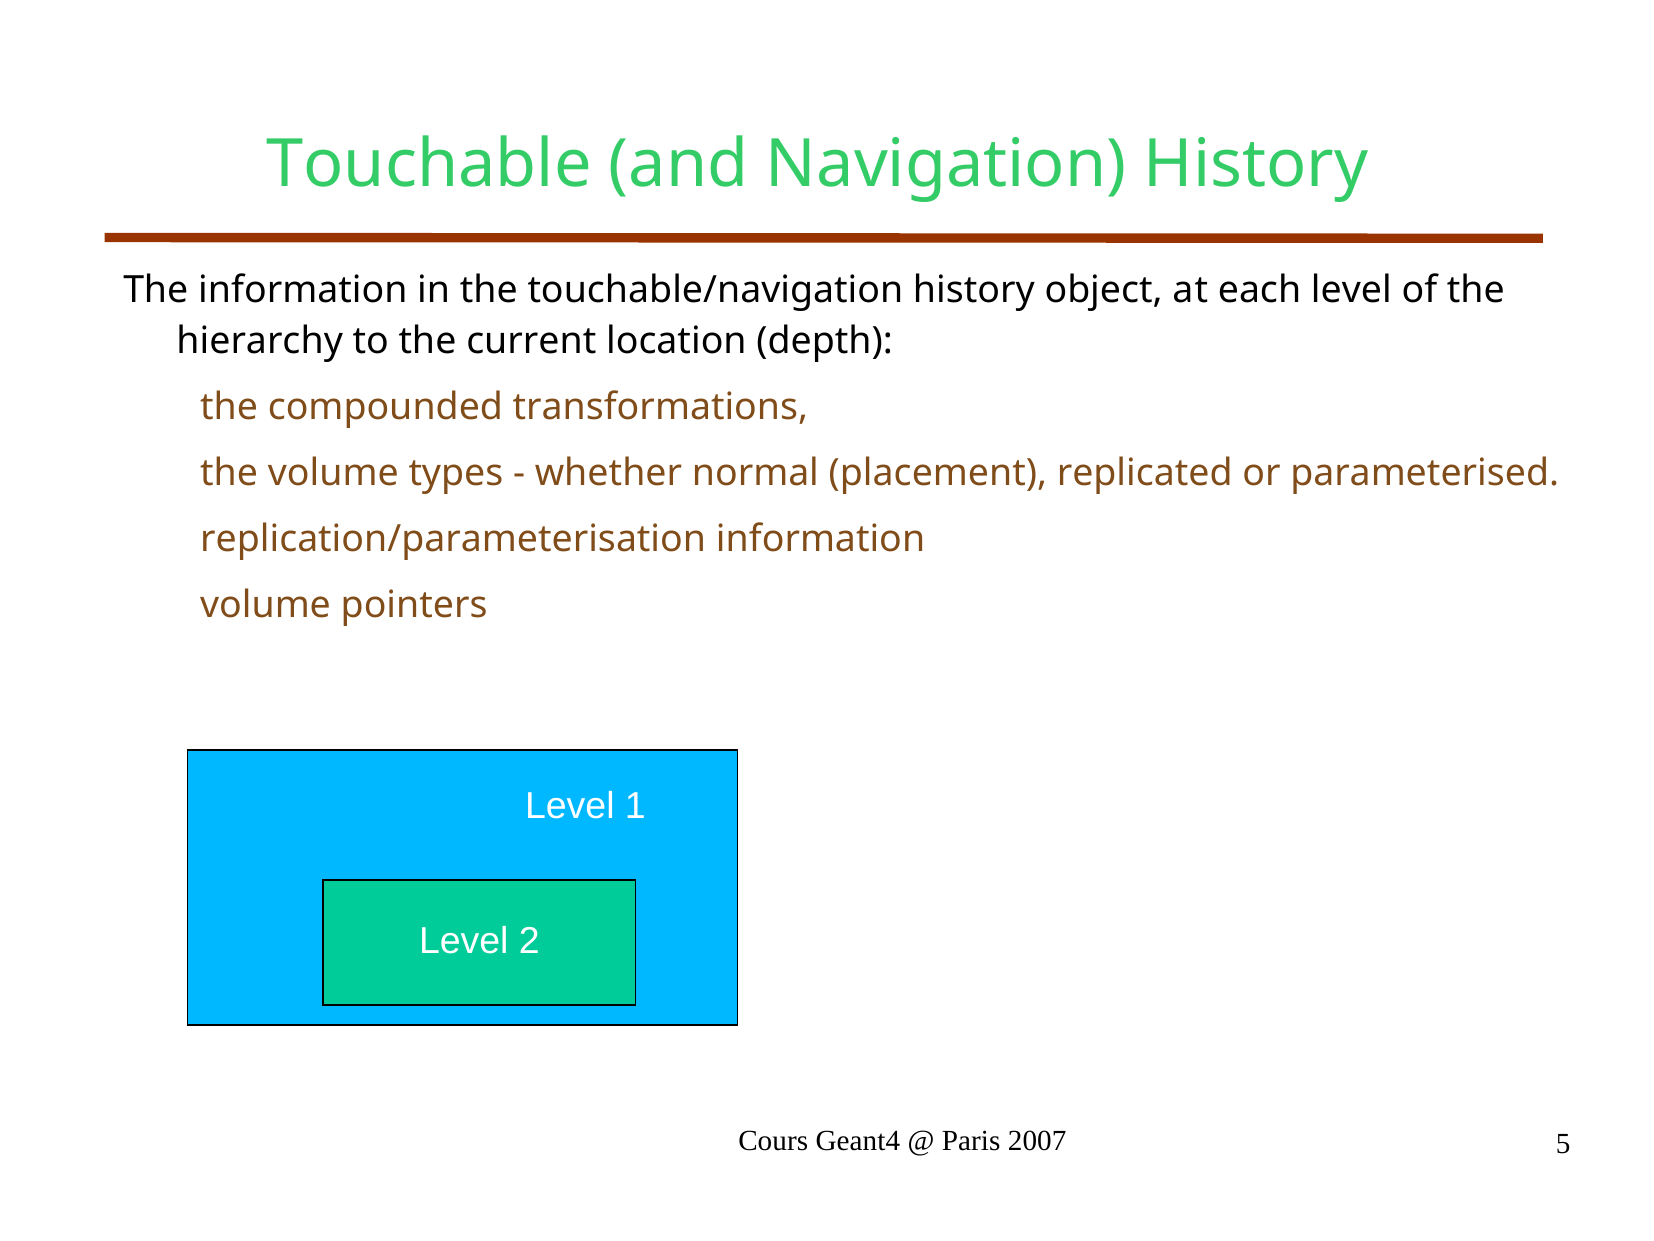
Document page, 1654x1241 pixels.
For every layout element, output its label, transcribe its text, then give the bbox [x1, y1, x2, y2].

title Touchable (and Navigation) History [82, 56, 1571, 250]
text_box Level 2 [323, 879, 636, 1005]
text_box Level 1 [510, 779, 661, 835]
list The information in the touchable/navigation history object, at each level of the hierarchy to the current location (depth): the compounded transformations, the volume types - whether normal (placement), replicated or parameterised. replication/parameterisation information volume pointers [105, 262, 1576, 1067]
